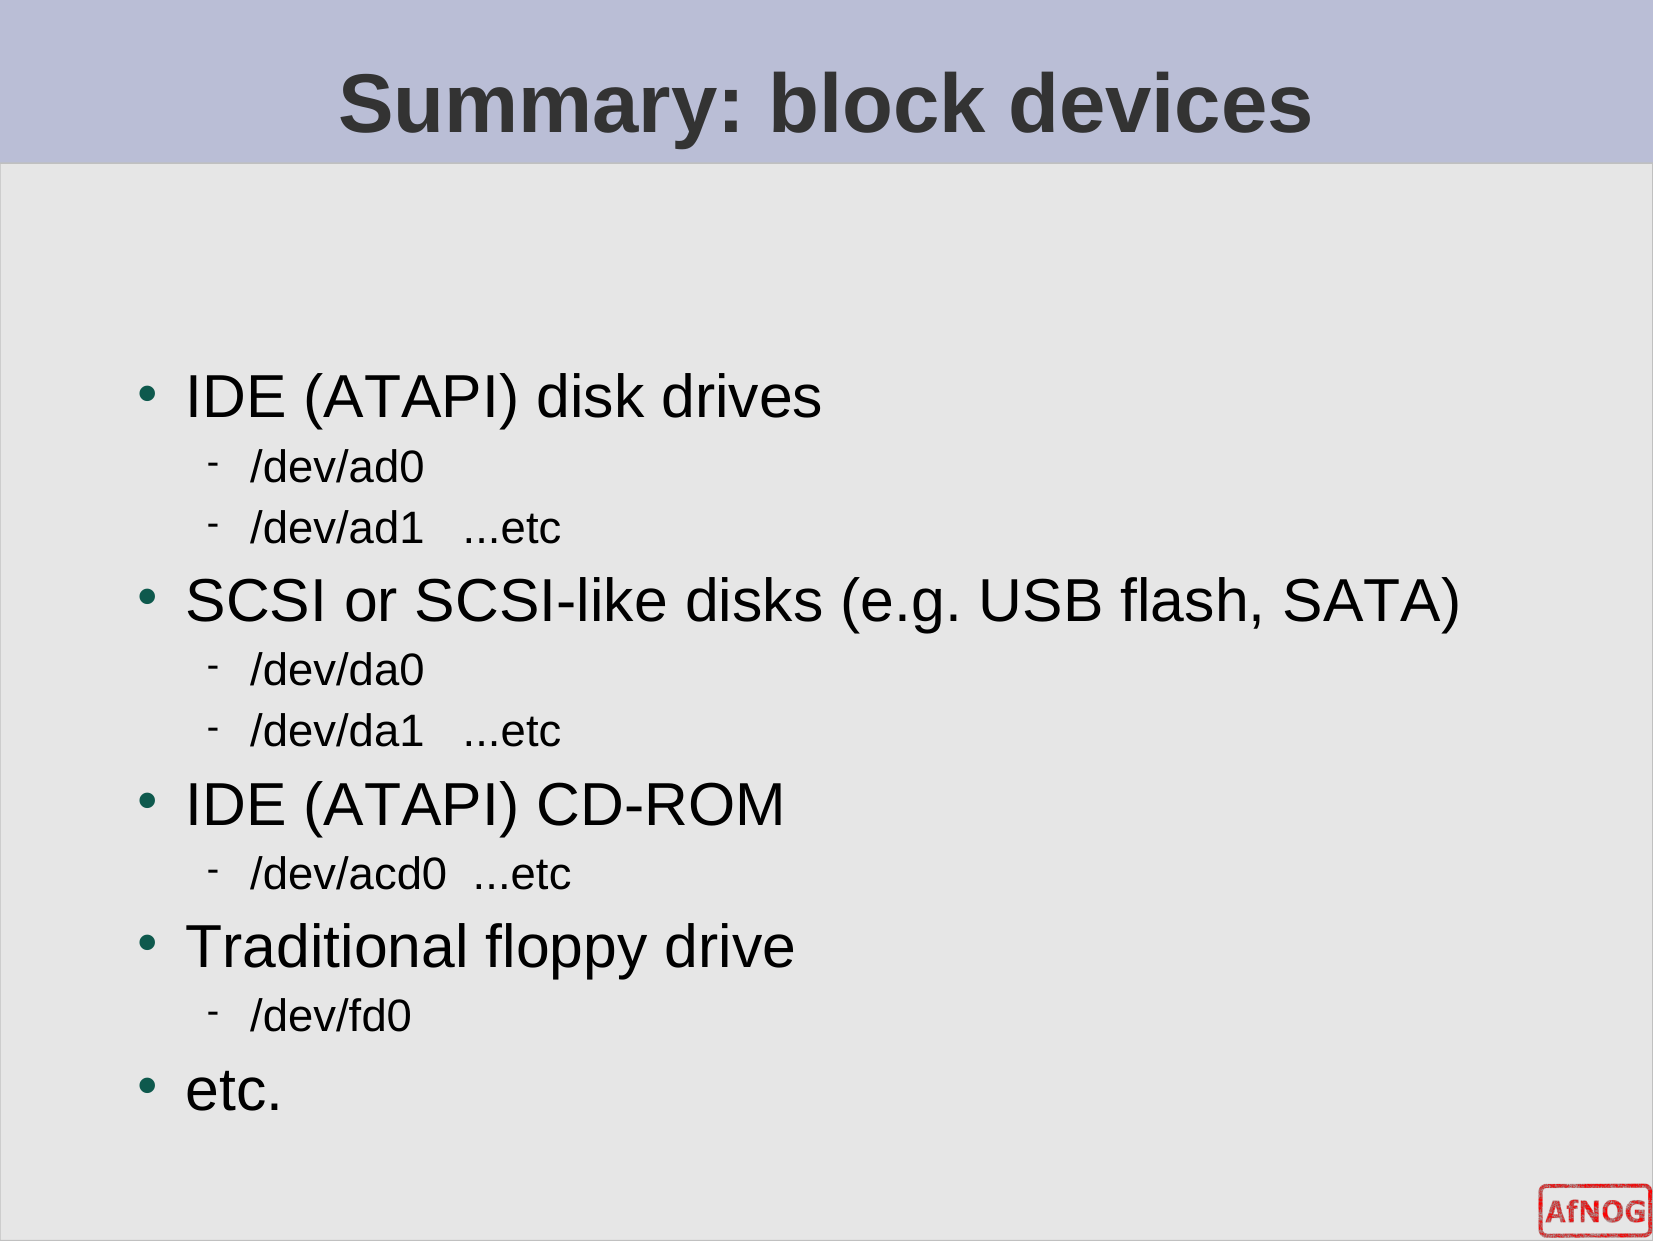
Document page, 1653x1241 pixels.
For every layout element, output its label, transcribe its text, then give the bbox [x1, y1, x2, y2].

list IDE (ATAPI) disk drives /dev/ad0 /dev/ad1 ...etc SCSI or SCSI-like disks (e.g. USB flash, SATA) /dev/da0 /dev/da1 ...etc IDE (ATAPI) CD-ROM /dev/acd0 ...etc Traditional floppy drive /dev/fd0 etc. [121, 344, 1534, 1128]
picture [1537, 1182, 1653, 1241]
title Summary: block devices [0, 0, 1653, 208]
